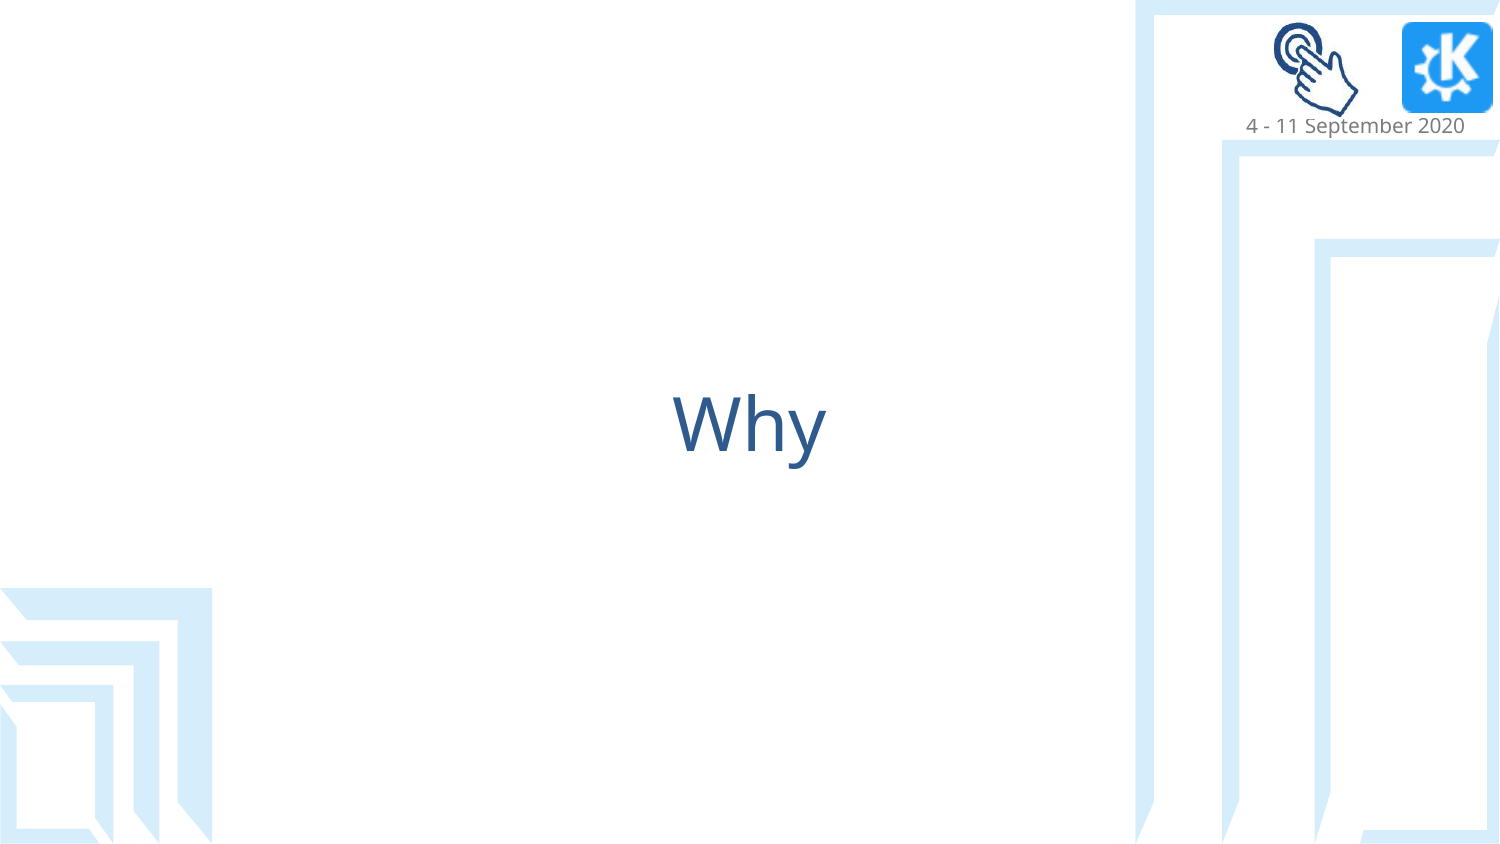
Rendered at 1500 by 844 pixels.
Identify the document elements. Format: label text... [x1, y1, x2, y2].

picture [1242, 19, 1390, 119]
title Why [51, 352, 1449, 491]
picture [1402, 22, 1493, 113]
